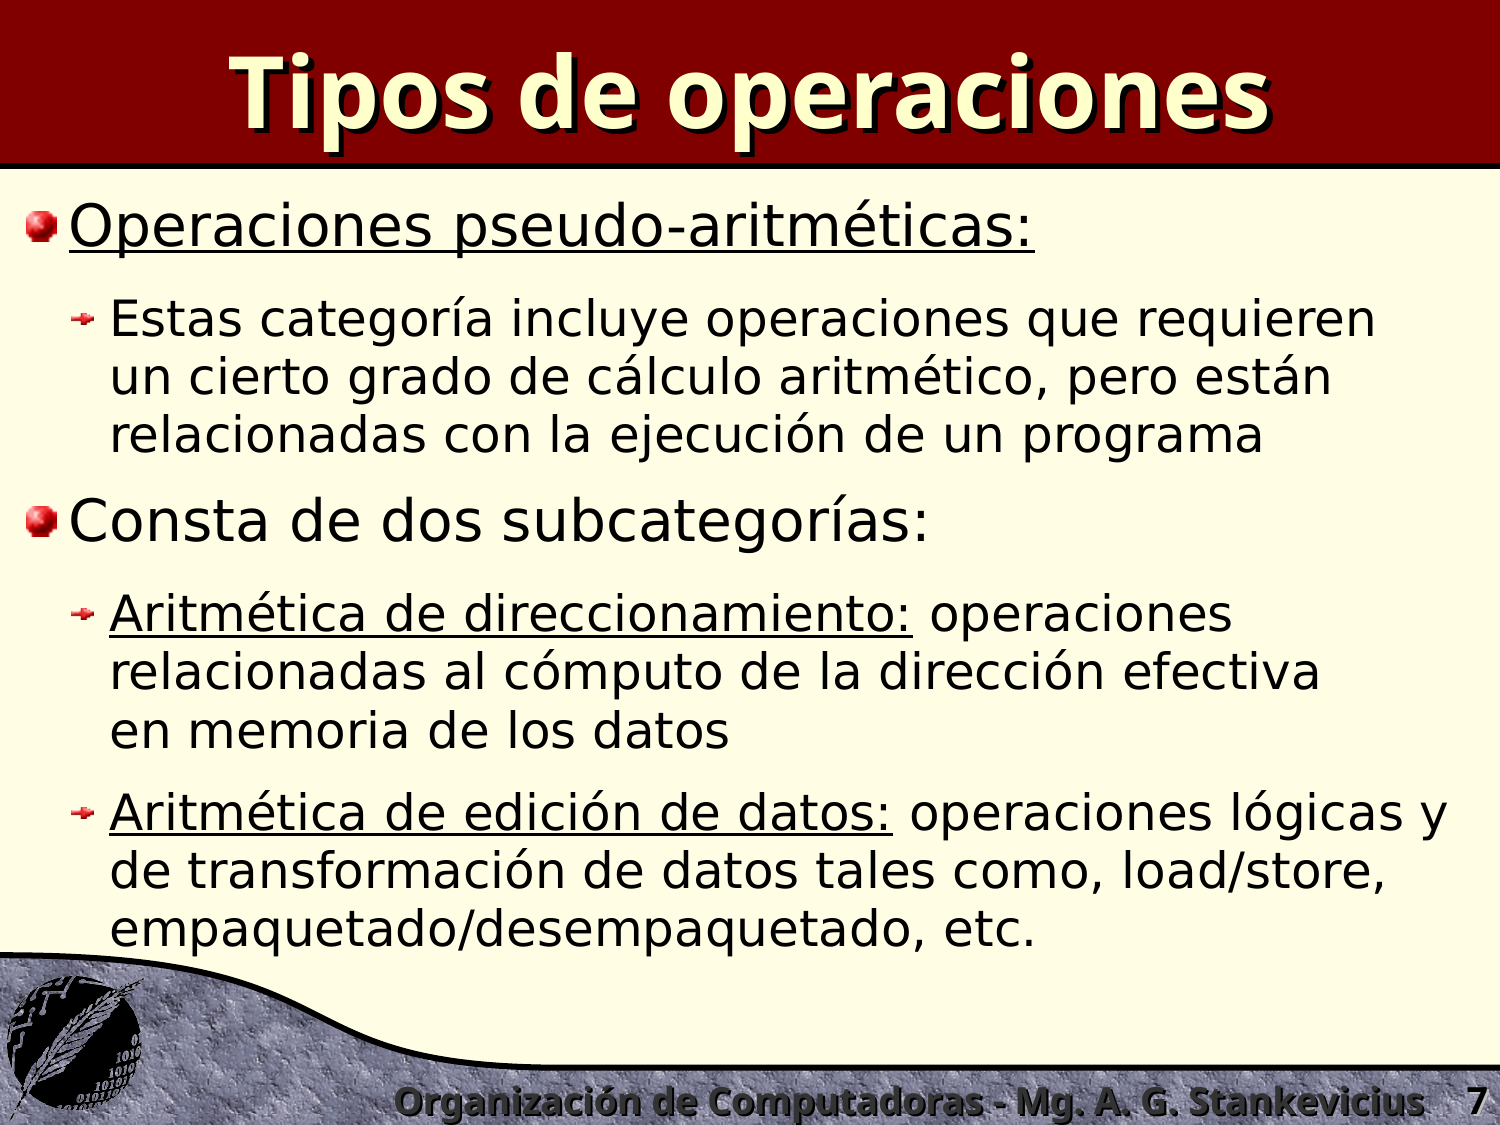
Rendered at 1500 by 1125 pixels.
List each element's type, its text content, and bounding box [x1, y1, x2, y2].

picture [0, 959, 1500, 1125]
title Tipos de operaciones [15, 5, 1485, 160]
picture [448, 1100, 455, 1110]
list Operaciones pseudo-aritméticas: Estas categoría incluye operaciones que requieren un cierto grado de cálculo aritmético, pero están relacionadas con la ejecución de un programa Consta de dos subcategorías: Aritmética de direccionamiento: operaciones relacionadas al cómputo de la dirección efectiva en memoria de los datos Aritmética de edición de datos: operaciones lógicas y de transformación de datos tales como, load/store, empaquetado/desempaquetado, etc. [11, 192, 1486, 962]
picture [802, 1100, 806, 1110]
picture [1058, 1100, 1065, 1110]
